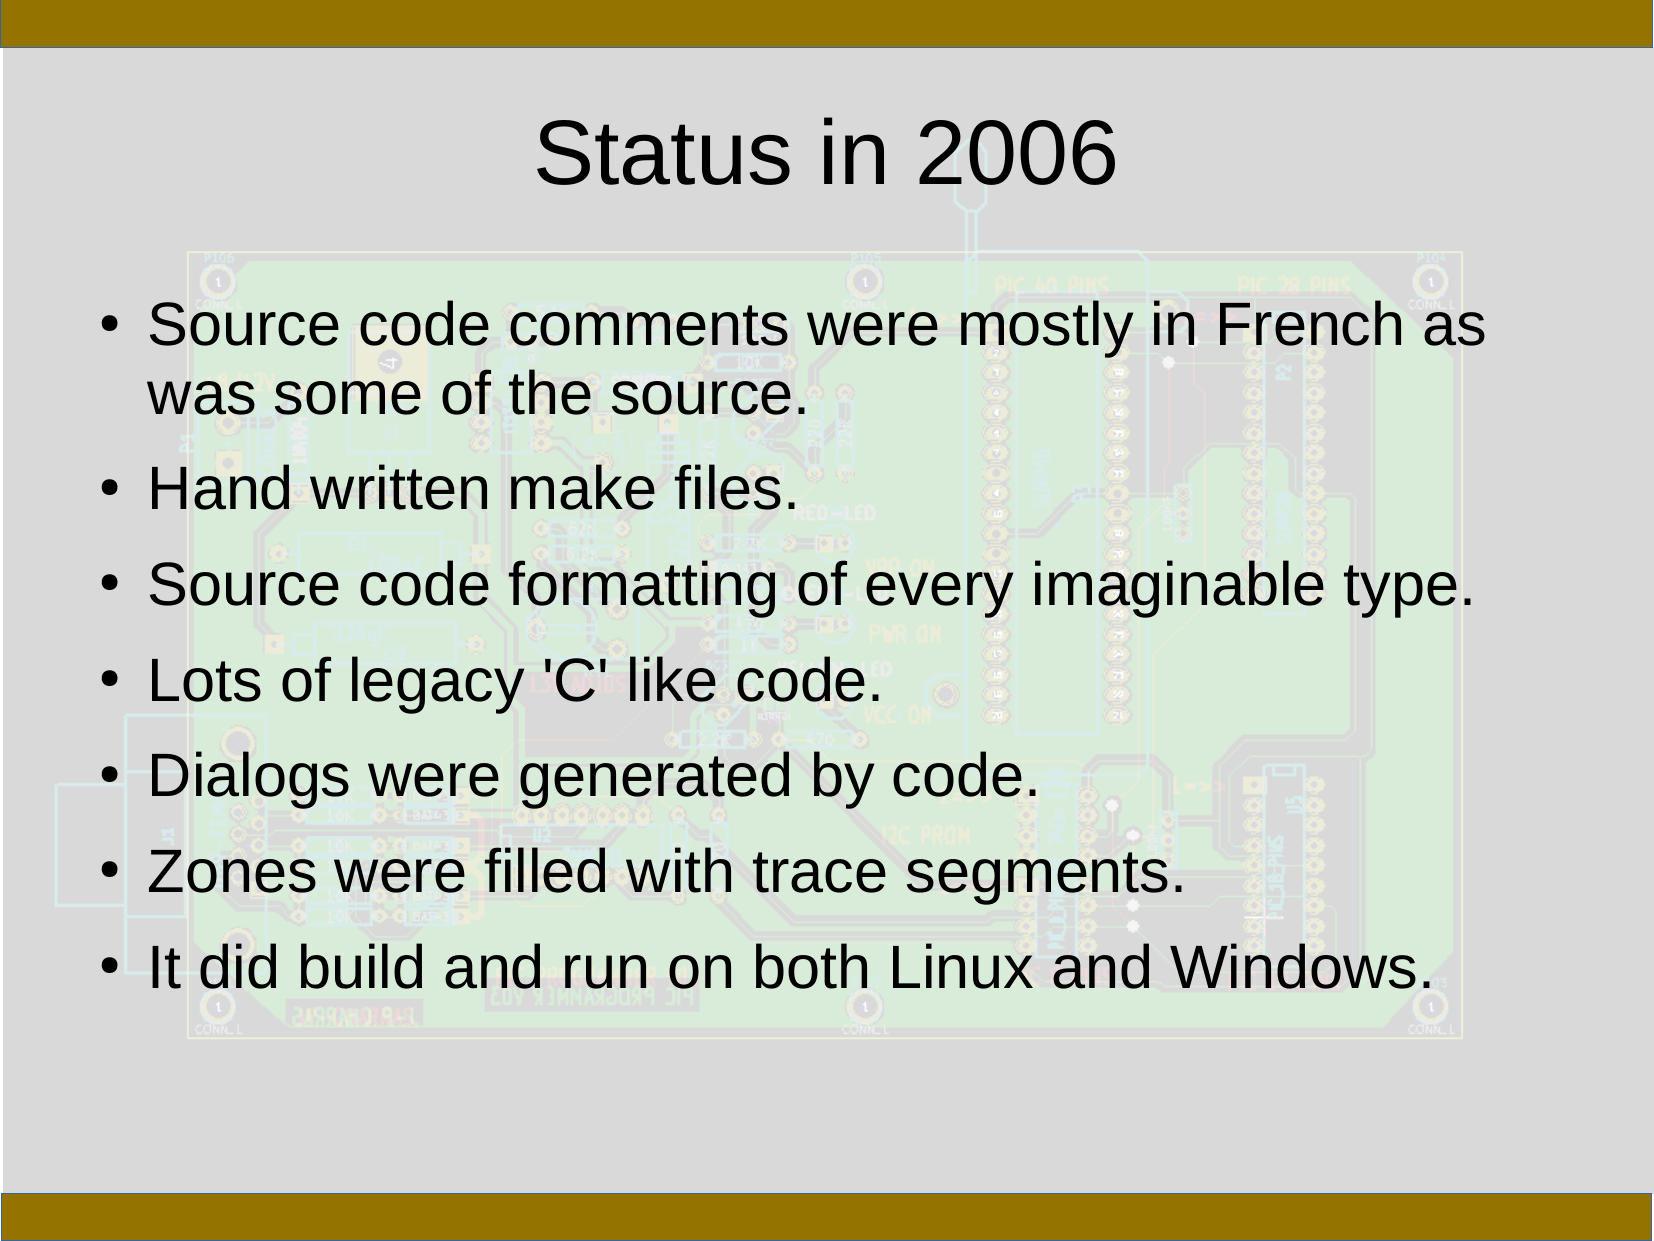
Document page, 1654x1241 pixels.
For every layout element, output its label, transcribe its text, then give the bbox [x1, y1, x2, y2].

picture [3, 47, 1654, 1194]
text_box [0, 0, 1653, 48]
title Status in 2006 [82, 49, 1571, 257]
list Source code comments were mostly in French as was some of the source. Hand written make files. Source code formatting of every imaginable type. Lots of legacy 'C' like code. Dialogs were generated by code. Zones were filled with trace segments. It did build and run on both Linux and Windows. [82, 290, 1571, 1010]
text_box [1, 1193, 1652, 1241]
